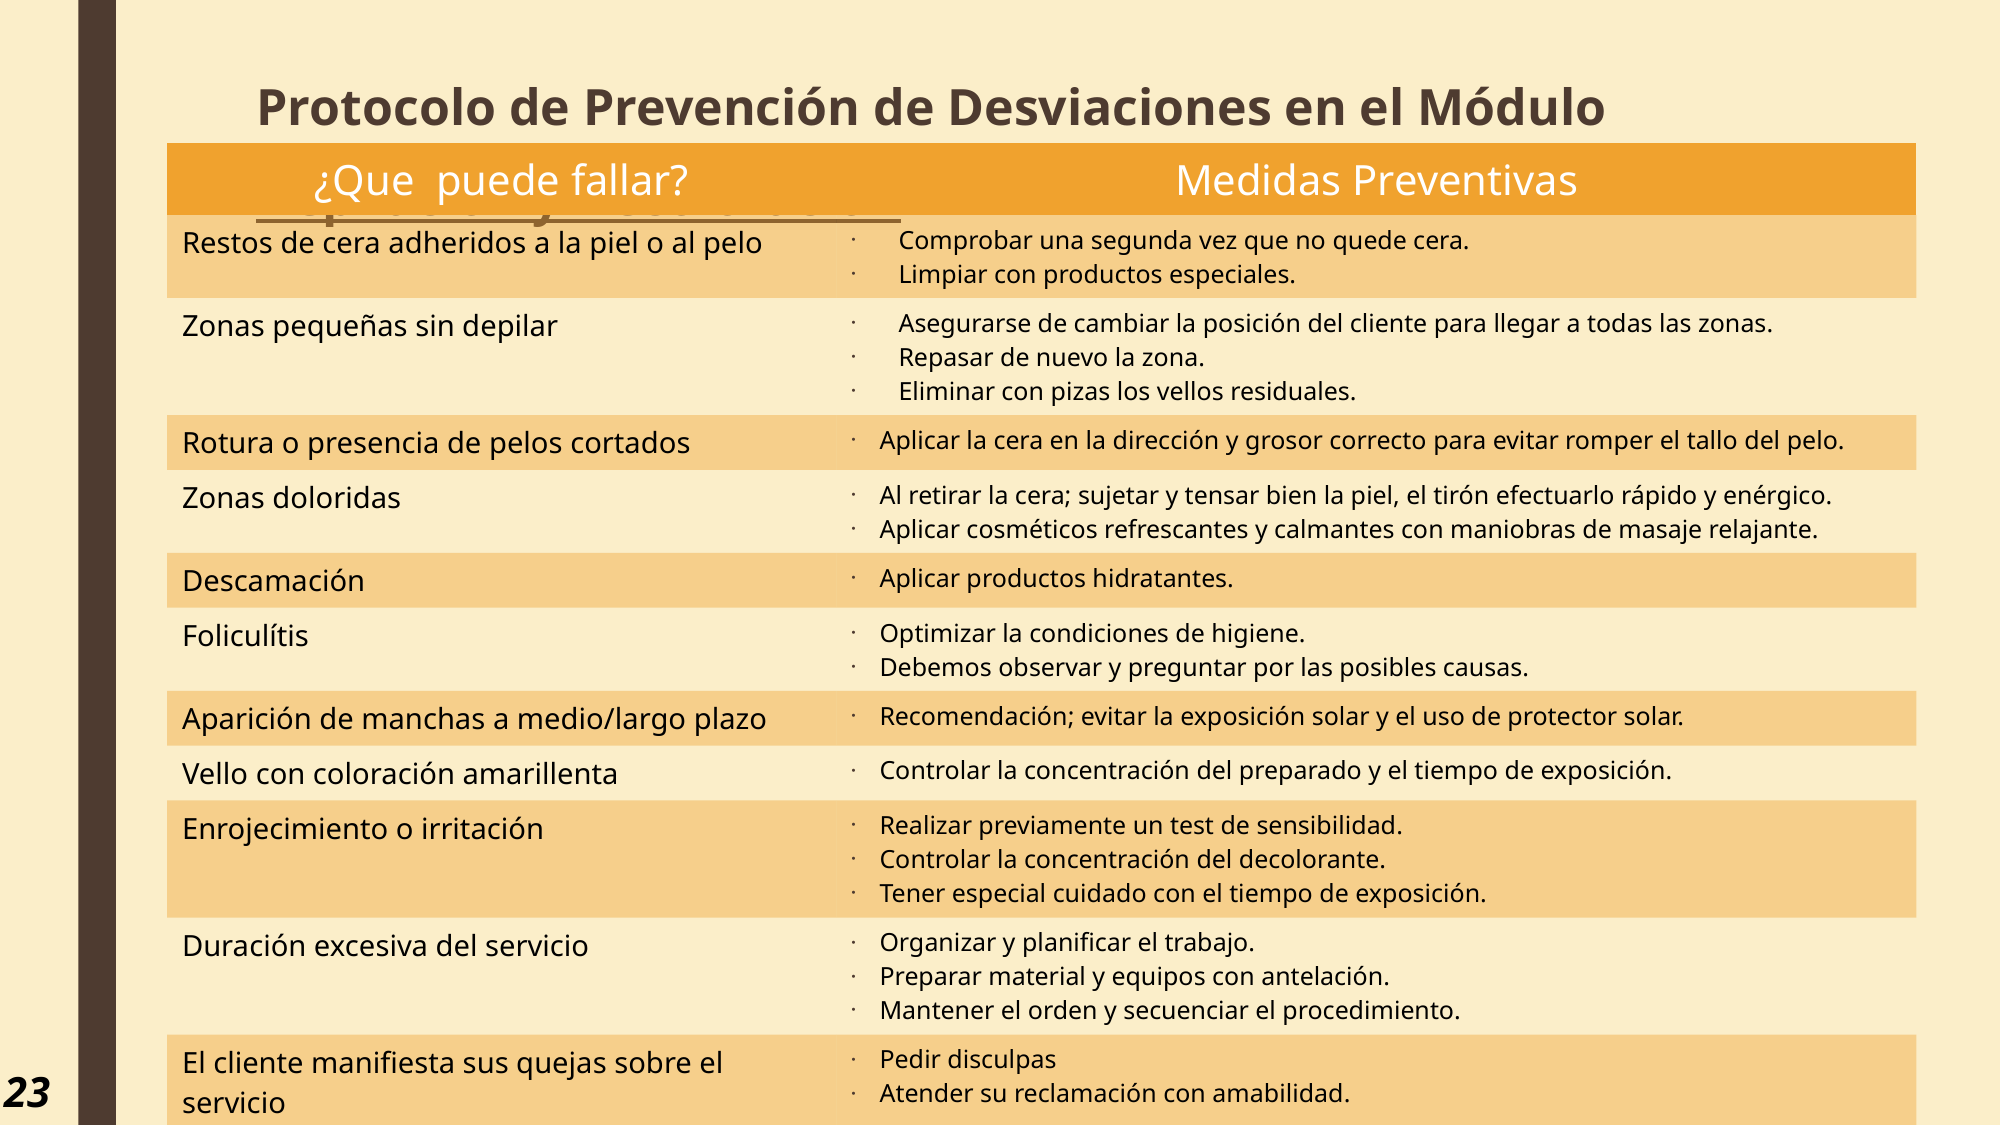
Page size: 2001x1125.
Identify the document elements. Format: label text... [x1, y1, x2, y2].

table_cell Aplicar la cera en la dirección y grosor correcto para evitar romper el tallo del pelo. [837, 415, 1916, 470]
table_cell Controlar la concentración del preparado y el tiempo de exposición. [837, 746, 1916, 800]
table_header ¿Que puede fallar? [167, 143, 837, 215]
table_cell Vello con coloración amarillenta [167, 746, 837, 800]
table_cell Restos de cera adheridos a la piel o al pelo [167, 215, 837, 298]
table_cell Organizar y planificar el trabajo. Preparar material y equipos con antelación. Mantener el orden y secuenciar el procedimiento. [837, 918, 1916, 1035]
table_cell Asegurarse de cambiar la posición del cliente para llegar a todas las zonas. Repasar de nuevo la zona. Eliminar con pizas los vellos residuales. [837, 298, 1916, 415]
table_cell Foliculítis [167, 608, 837, 691]
table_cell Optimizar la condiciones de higiene. Debemos observar y preguntar por las posibles causas. [837, 608, 1916, 691]
table_header Medidas Preventivas [837, 143, 1916, 215]
table_cell El cliente manifiesta sus quejas sobre el servicio [167, 1035, 837, 1125]
table_cell Al retirar la cera; sujetar y tensar bien la piel, el tirón efectuarlo rápido y enérgico. Aplicar cosméticos refrescantes y calmantes con maniobras de masaje relajante. [837, 470, 1916, 553]
table_cell Enrojecimiento o irritación [167, 800, 837, 918]
table_cell Pedir disculpas Atender su reclamación con amabilidad. [837, 1035, 1916, 1125]
table_cell Zonas doloridas [167, 470, 837, 553]
table_cell Comprobar una segunda vez que no quede cera. Limpiar con productos especiales. [837, 215, 1916, 298]
table_cell Duración excesiva del servicio [167, 918, 837, 1035]
table_cell Descamación [167, 553, 837, 608]
table_cell Zonas pequeñas sin depilar [167, 298, 837, 415]
table_cell Aparición de manchas a medio/largo plazo [167, 691, 837, 746]
table_cell Rotura o presencia de pelos cortados [167, 415, 837, 470]
table_cell Aplicar productos hidratantes. [837, 553, 1916, 608]
table_cell Recomendación; evitar la exposición solar y el uso de protector solar. [837, 691, 1916, 746]
table_cell Realizar previamente un test de sensibilidad. Controlar la concentración del decolorante. Tener especial cuidado con el tiempo de exposición. [837, 800, 1916, 918]
slide_number 23 [0, 1058, 79, 1125]
title Protocolo de Prevención de Desviaciones en el Módulo Depilación y Decoloración [241, 37, 1881, 143]
